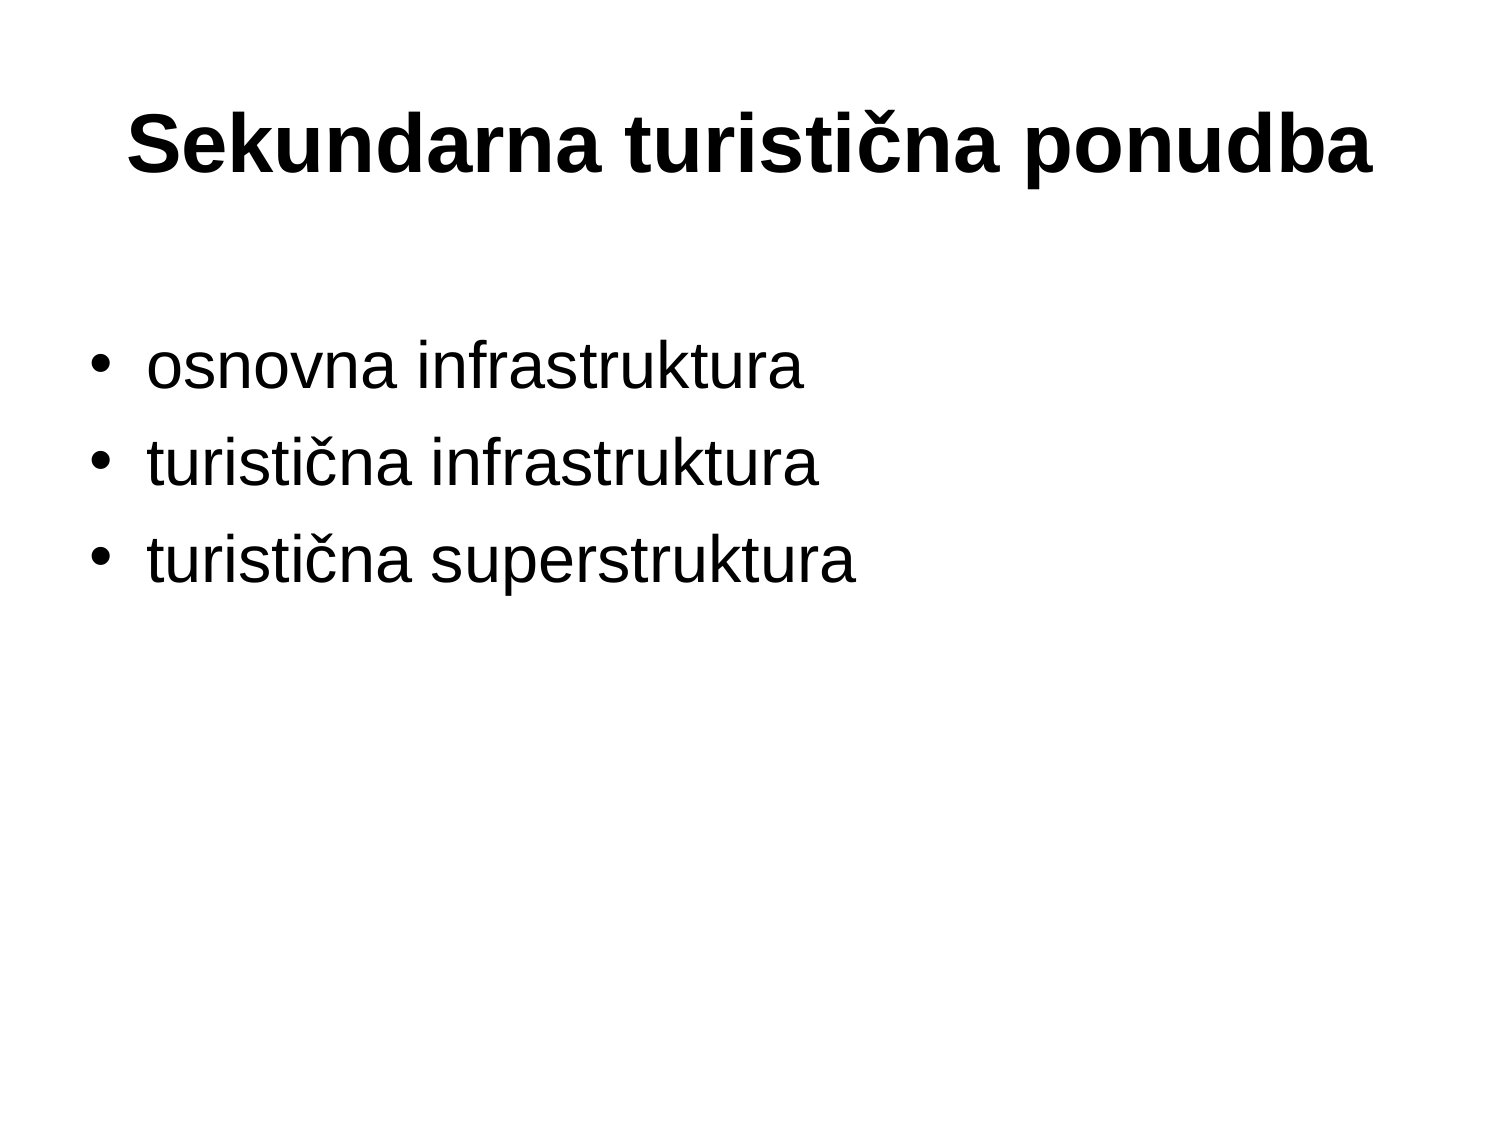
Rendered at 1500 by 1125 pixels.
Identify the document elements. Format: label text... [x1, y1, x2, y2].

list osnovna infrastruktura turistična infrastruktura turistična superstruktura [75, 314, 1426, 1006]
title Sekundarna turistična ponudba [75, 45, 1426, 233]
